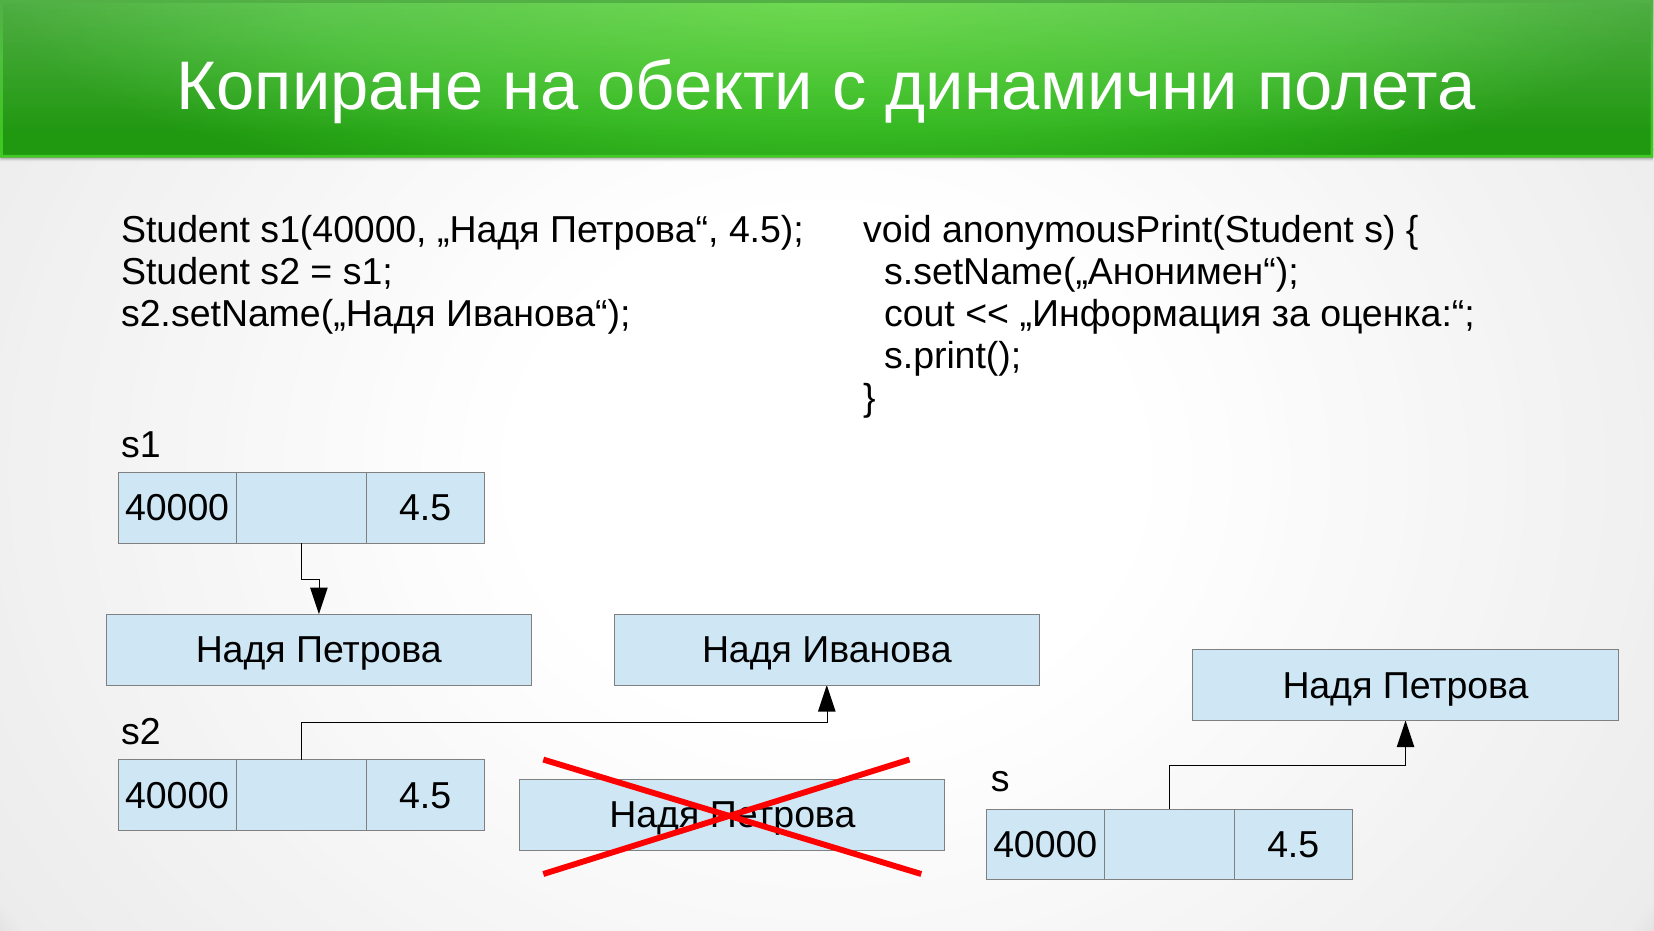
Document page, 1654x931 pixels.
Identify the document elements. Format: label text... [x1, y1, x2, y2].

text_box s [976, 750, 1025, 807]
text_box 4.5 [1234, 809, 1353, 880]
text_box 4.5 [366, 472, 485, 544]
text_box 40000 [986, 809, 1105, 880]
title Копиране на обекти с динамични полета [82, 37, 1571, 135]
text_box [237, 472, 366, 544]
text_box [237, 759, 366, 831]
text_box 40000 [118, 472, 237, 544]
text_box Student s1(40000, „Надя Петрова“, 4.5); Student s2 = s1; s2.setName(„Надя Иванова“); [106, 200, 820, 384]
text_box Надя Петрова [766, 779, 945, 851]
text_box s2 [106, 702, 176, 760]
text_box Надя Петрова [631, 820, 831, 851]
text_box s1 [106, 415, 176, 473]
text_box Надя Петрова [106, 614, 532, 686]
text_box void anonymousPrint(Student s) { s.setName(„Анонимен“); cout << „Информация за оценка:“; s.print(); } [848, 200, 1595, 426]
text_box 4.5 [366, 759, 485, 831]
text_box Надя Петрова [519, 779, 686, 851]
text_box [1105, 809, 1234, 880]
text_box 40000 [118, 759, 237, 831]
text_box Надя Иванова [614, 614, 1040, 686]
text_box Надя Петрова [1192, 649, 1619, 721]
text_box Надя Петрова [621, 779, 834, 811]
